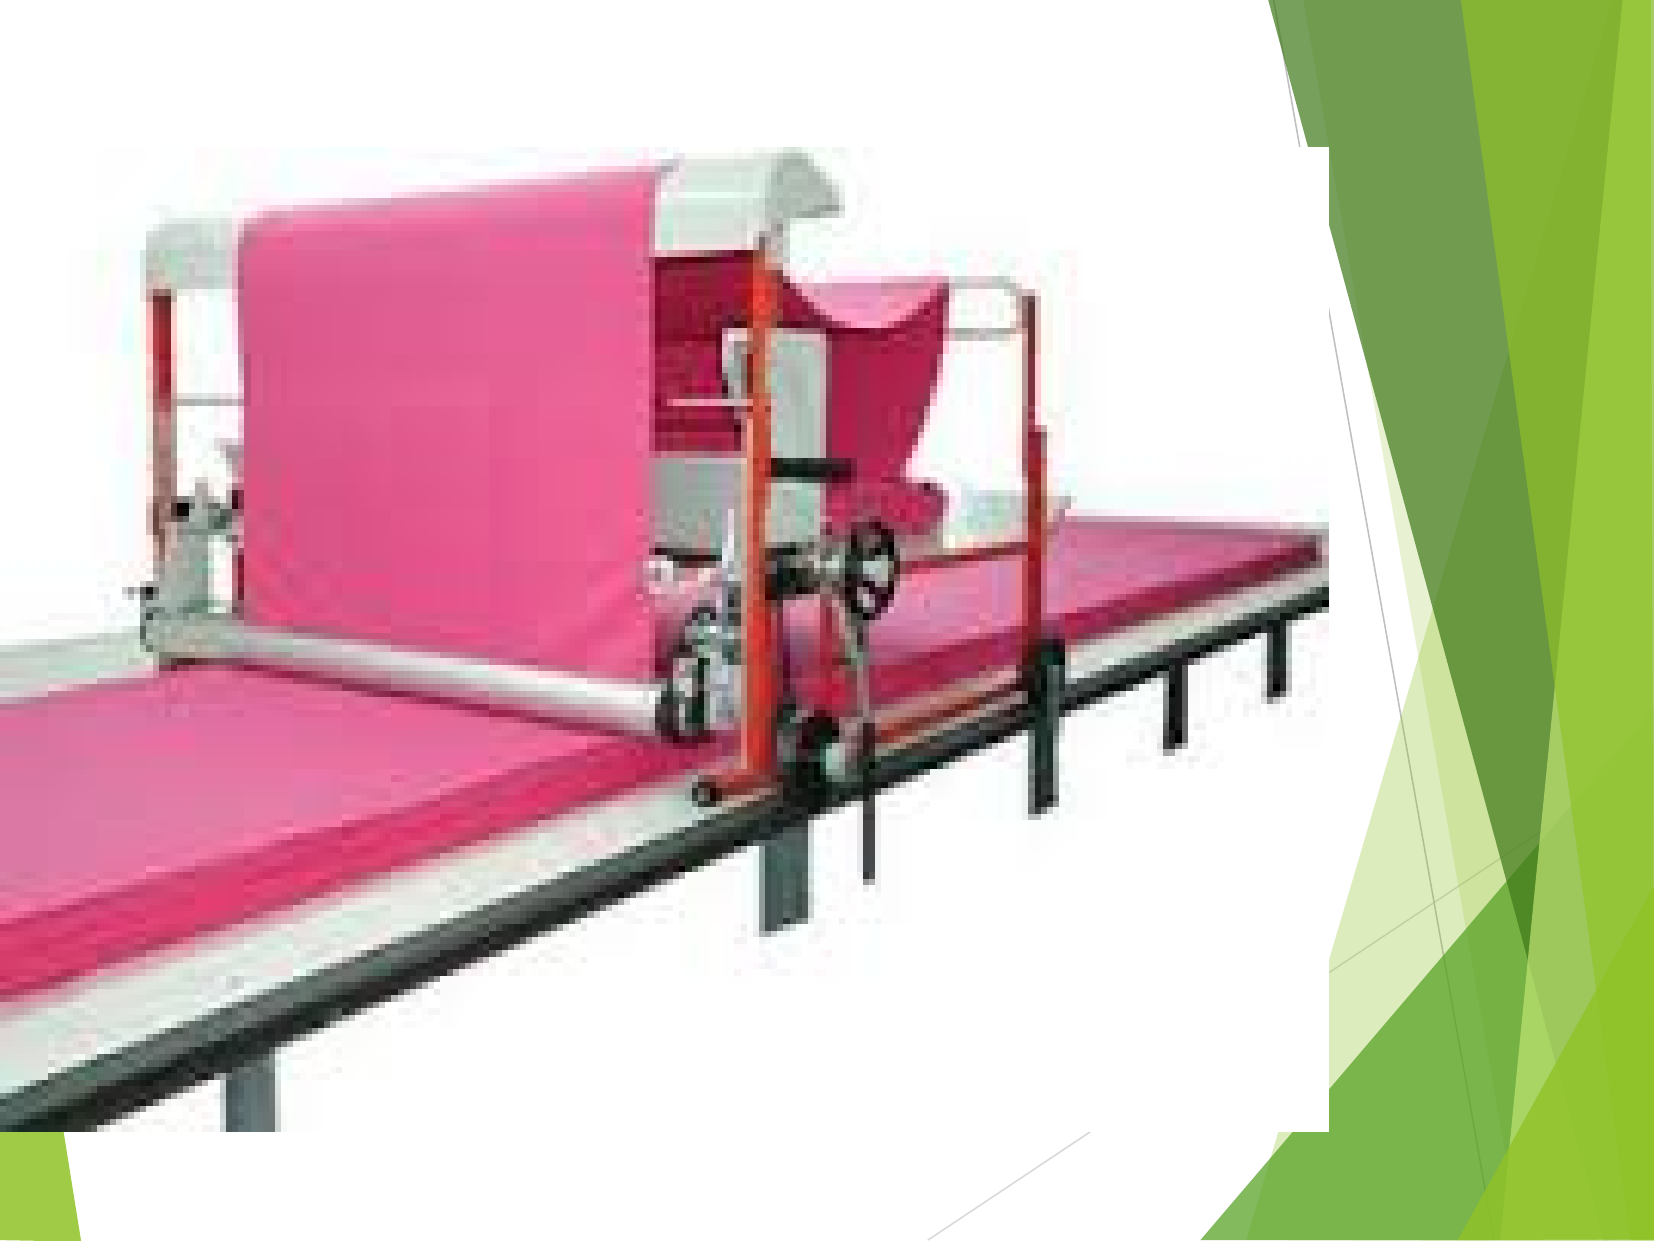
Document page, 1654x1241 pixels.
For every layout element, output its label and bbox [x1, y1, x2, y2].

picture [0, 147, 1329, 1133]
